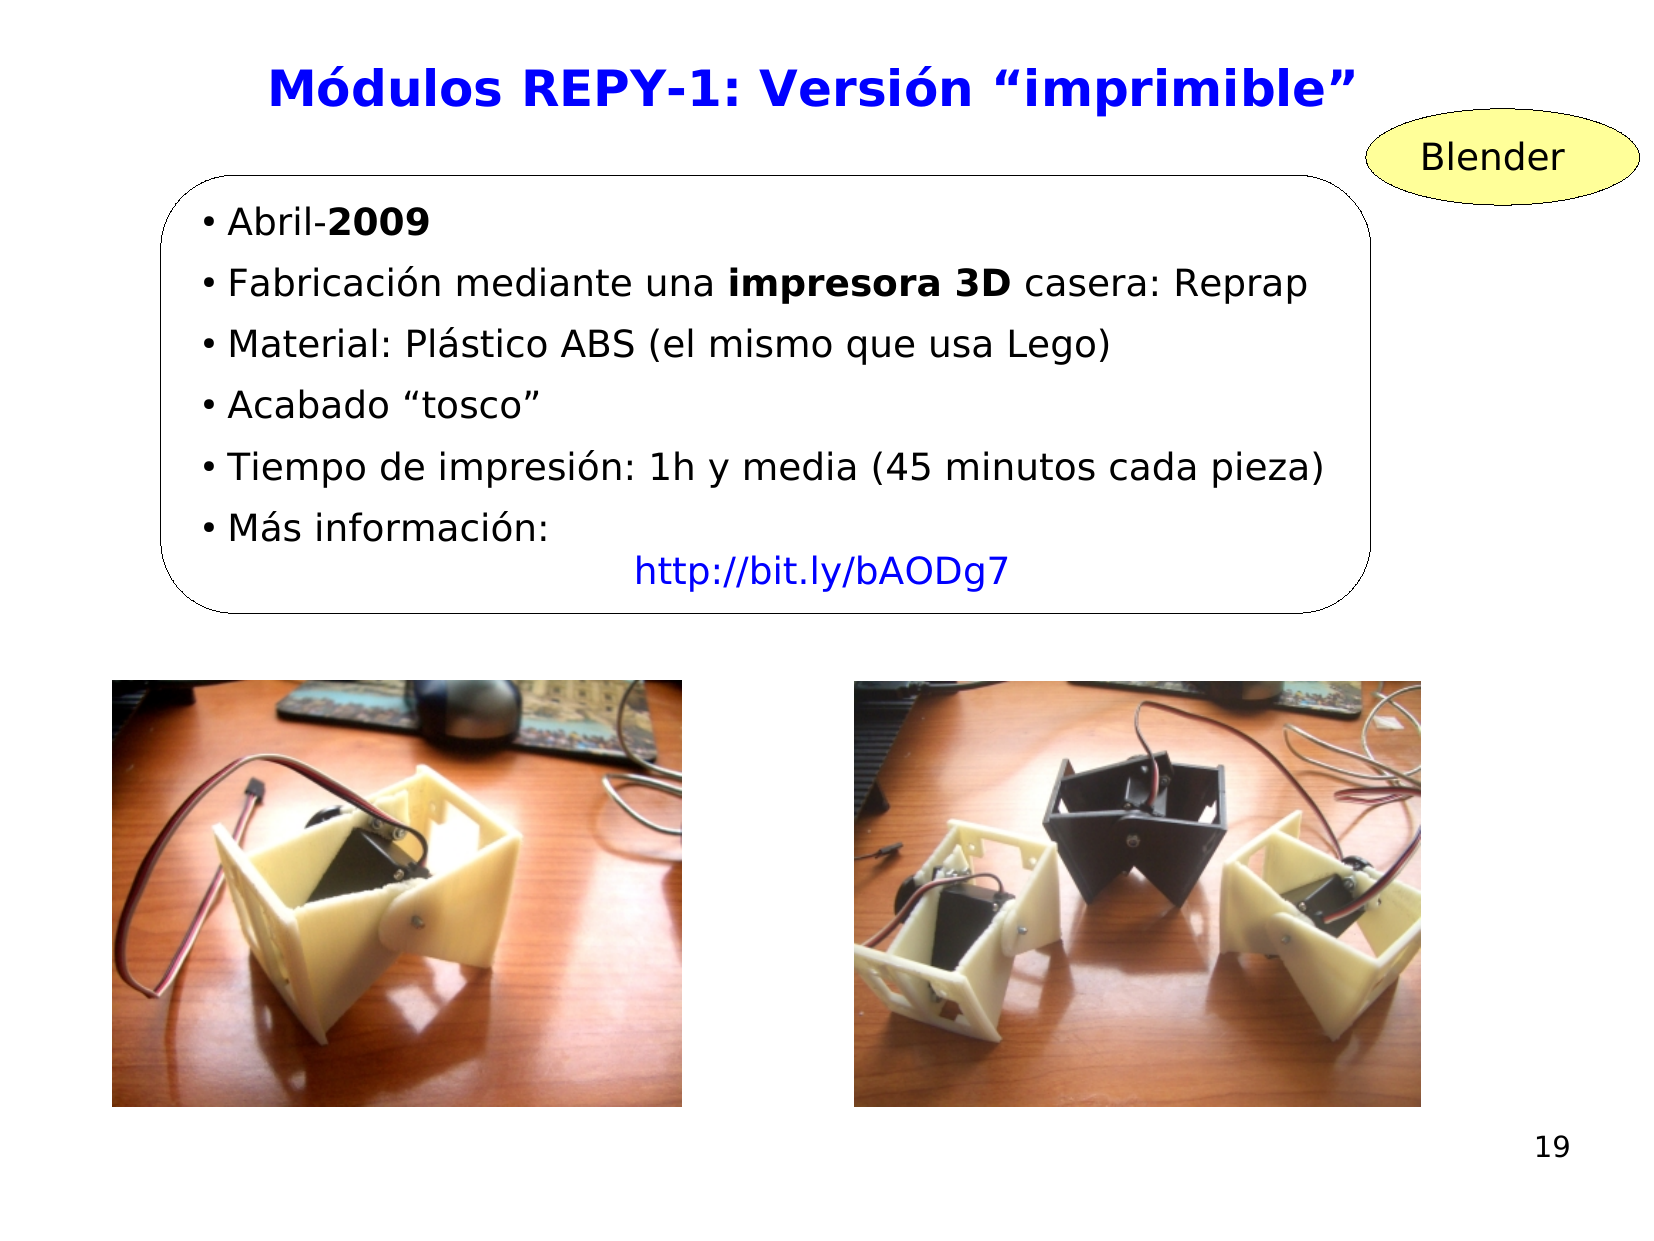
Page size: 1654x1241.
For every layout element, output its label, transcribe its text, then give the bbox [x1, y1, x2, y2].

text_box http://bit.ly/bAODg7 [619, 542, 1026, 602]
picture [854, 681, 1421, 1107]
picture [112, 680, 682, 1107]
text_box [1365, 108, 1640, 206]
text_box Módulos REPY-1: Versión “imprimible” [252, 52, 1393, 126]
text_box Blender [1405, 127, 1581, 187]
text_box Abril-2009 Fabricación mediante una impresora 3D casera: Reprap Material: Plástico ABS (el mismo que usa Lego) Acabado “tosco” Tiempo de impresión: 1h y media (45 minutos cada pieza) Más información: [187, 193, 1481, 558]
